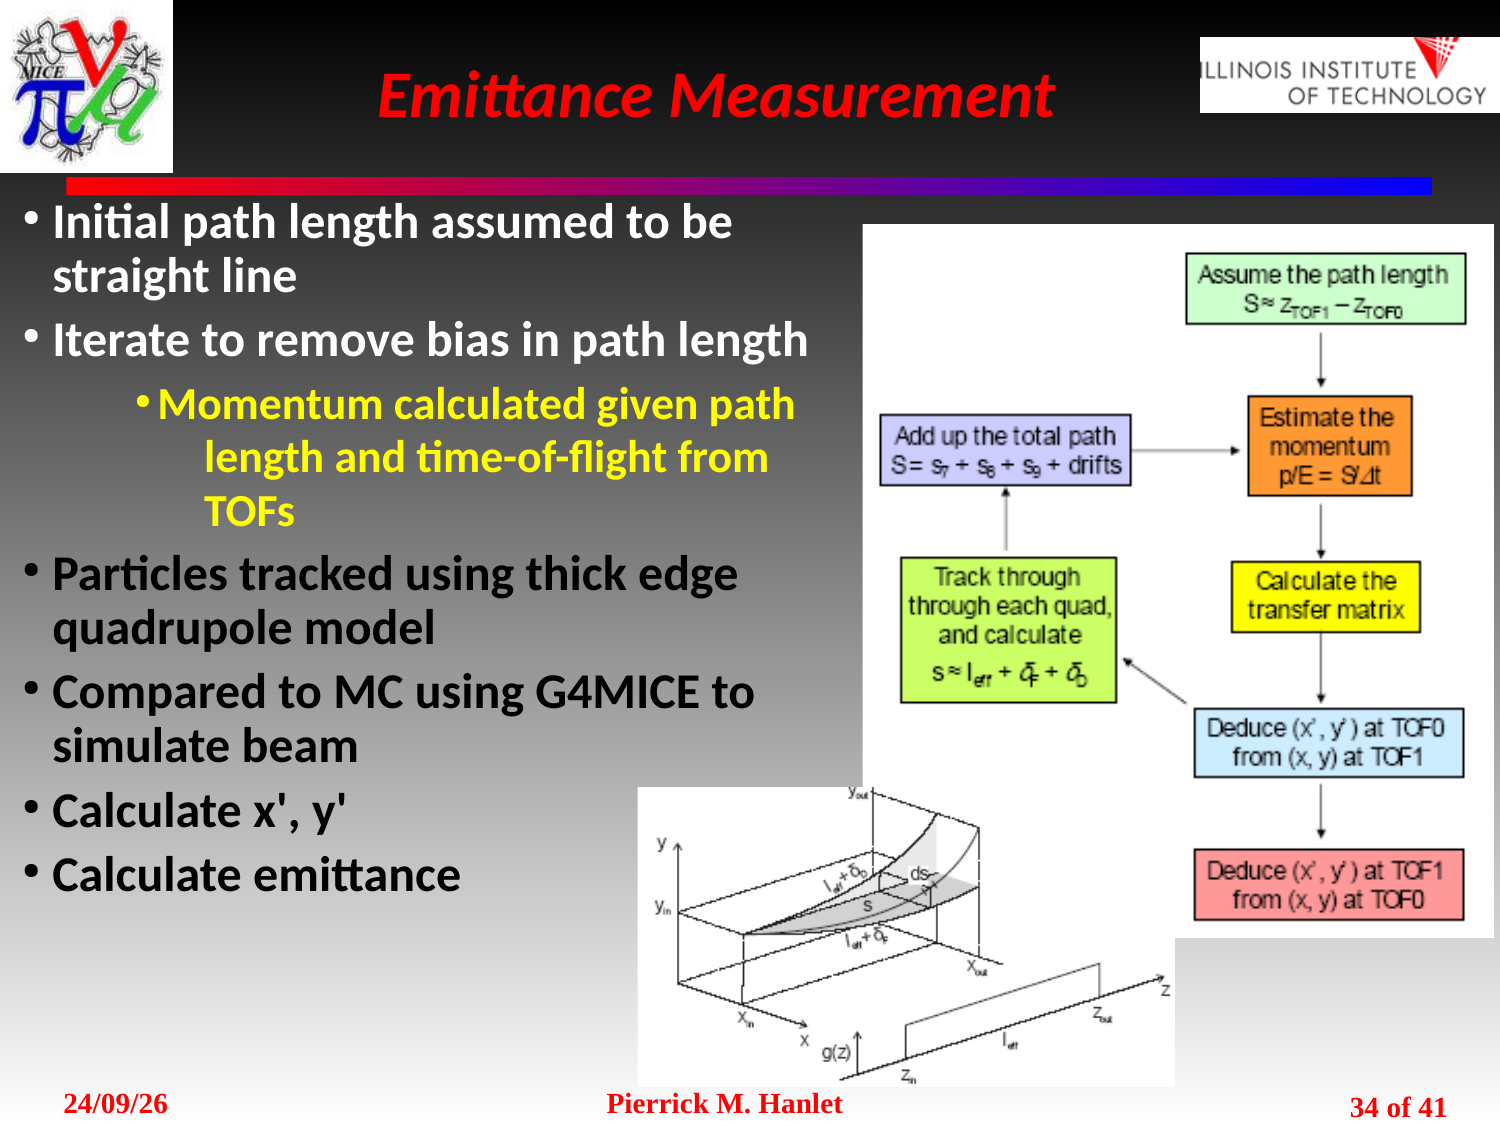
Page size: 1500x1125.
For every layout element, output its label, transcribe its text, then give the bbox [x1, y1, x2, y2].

list Initial path length assumed to be straight line Iterate to remove bias in path length Momentum calculated given path length and time-of-flight from TOFs Particles tracked using thick edge quadrupole model Compared to MC using G4MICE to simulate beam Calculate x', y' Calculate emittance [0, 187, 863, 965]
picture [0, 0, 173, 173]
title Emittance Measurement [234, 16, 1200, 172]
picture [637, 224, 1494, 1087]
picture [1200, 37, 1500, 113]
